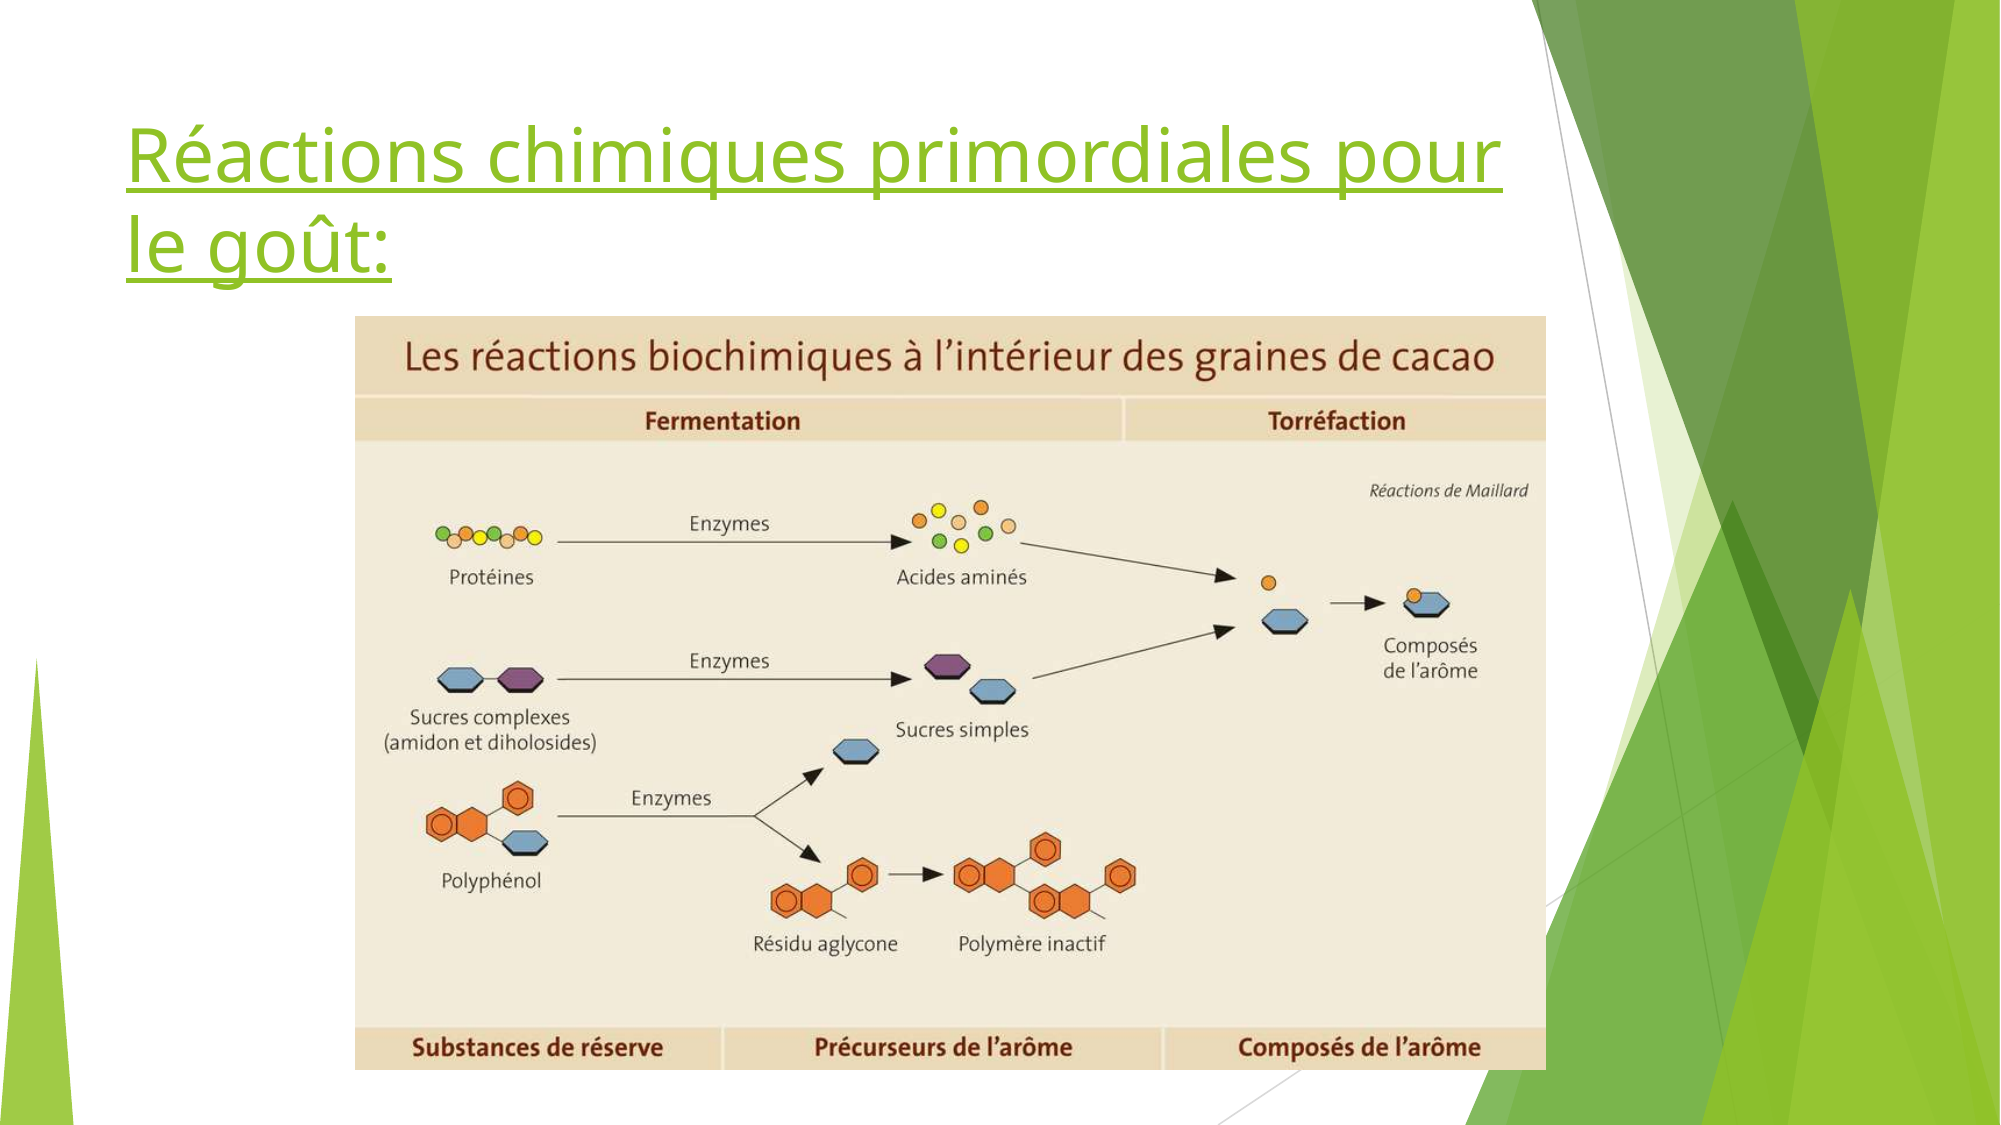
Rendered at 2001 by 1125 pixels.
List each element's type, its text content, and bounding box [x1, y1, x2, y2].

title Réactions chimiques primordiales pour le goût: [111, 99, 1522, 317]
picture [355, 316, 1546, 1070]
